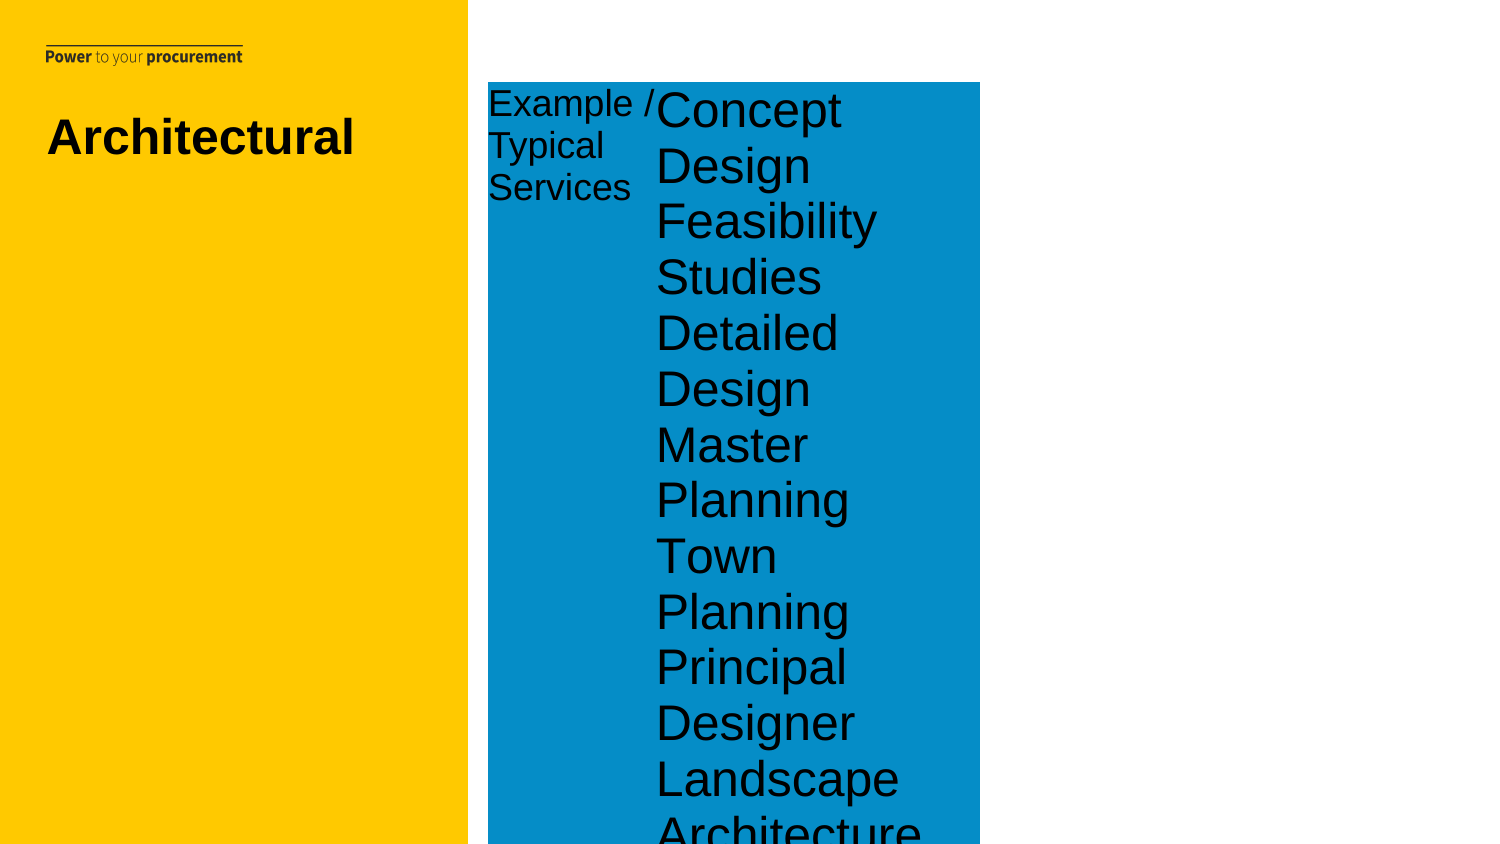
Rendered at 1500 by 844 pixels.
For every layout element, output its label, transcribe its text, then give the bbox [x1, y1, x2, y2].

table_header Concept Design Feasibility Studies Detailed Design Master Planning Town Planning Principal Designer Landscape Architecture Conservation and Heritage Digital Design Services / BIM [656, 82, 980, 844]
title Architectural [46, 104, 423, 209]
table_header Example / Typical Services [488, 82, 656, 844]
